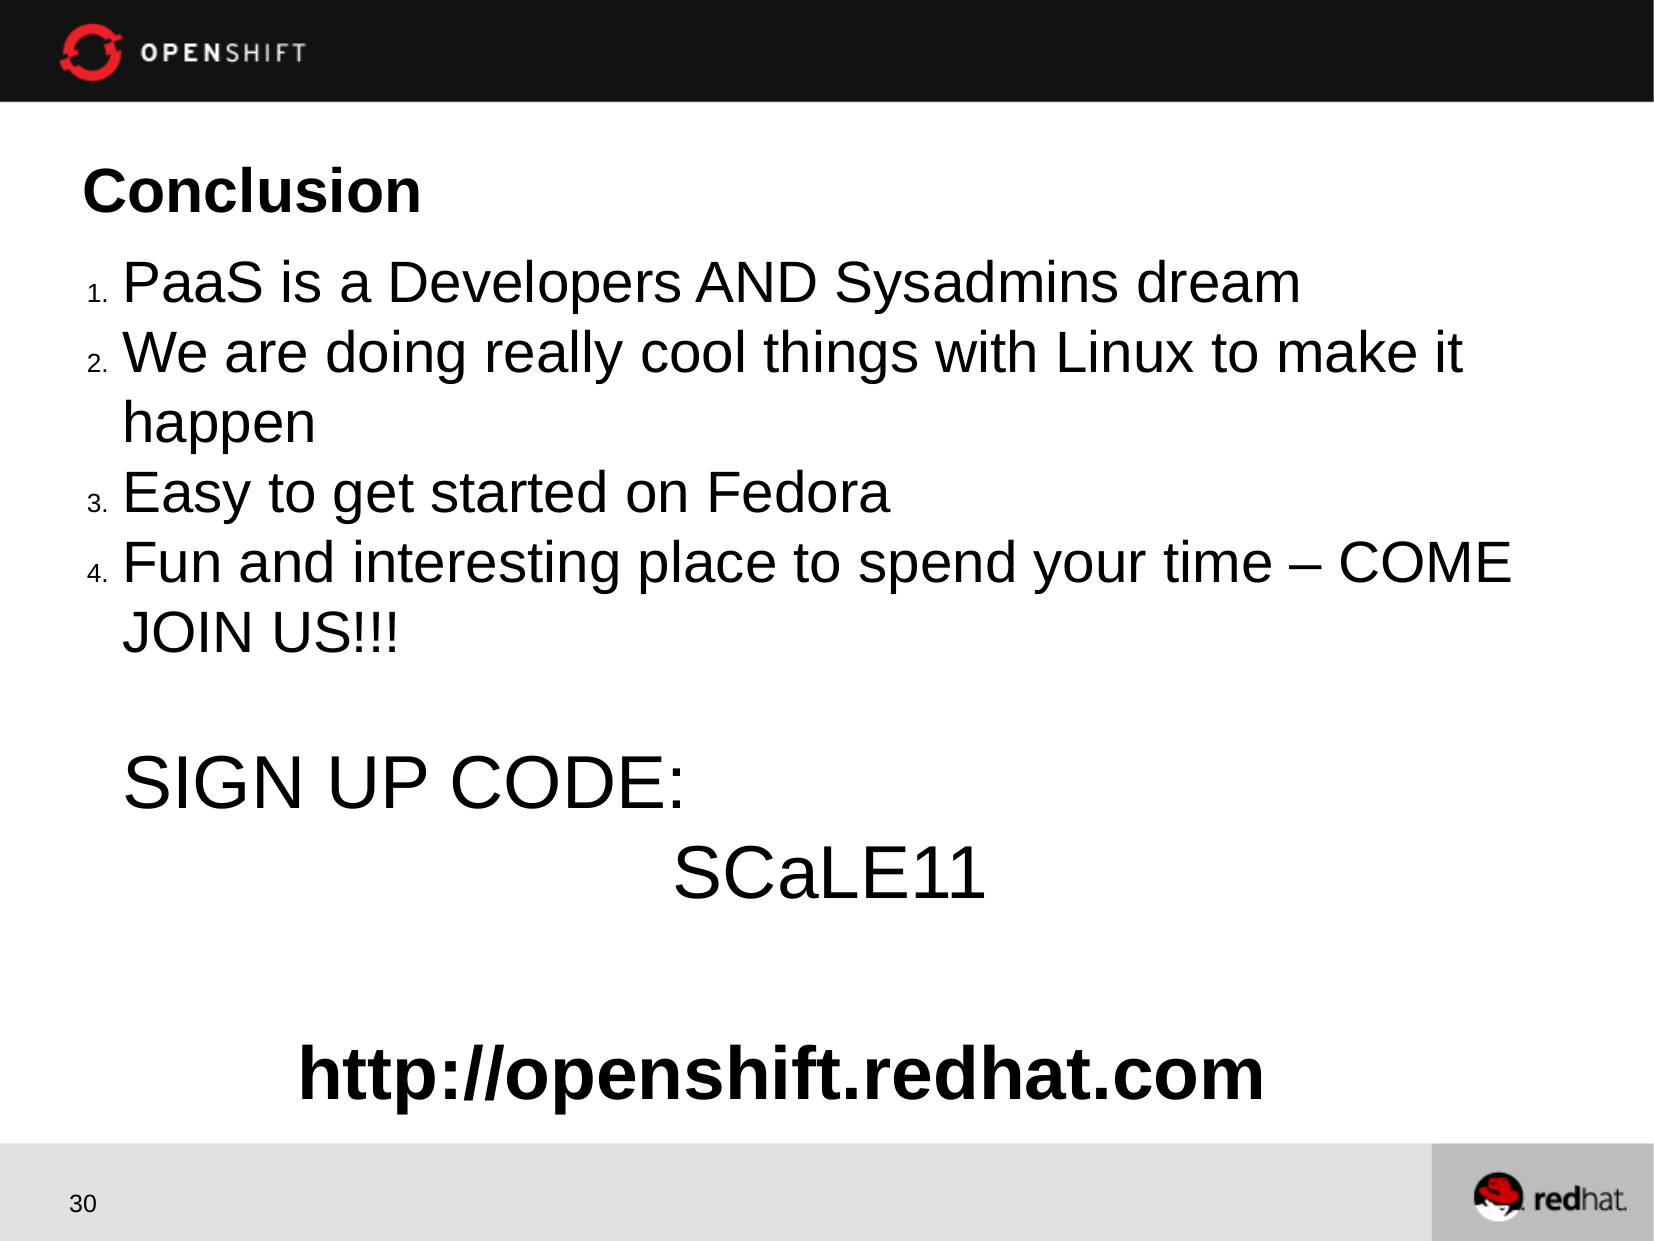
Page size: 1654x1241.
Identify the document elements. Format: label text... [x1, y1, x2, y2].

text_box http://openshift.redhat.com [282, 1025, 1283, 1124]
picture [0, 0, 1654, 1241]
text_box Conclusion [82, 97, 1571, 285]
text_box PaaS is a Developers AND Sysadmins dream We are doing really cool things with Linux to make it happen Easy to get started on Fedora Fun and interesting place to spend your time – COME JOIN US!!! SIGN UP CODE: SCaLE11 [86, 240, 1575, 1034]
